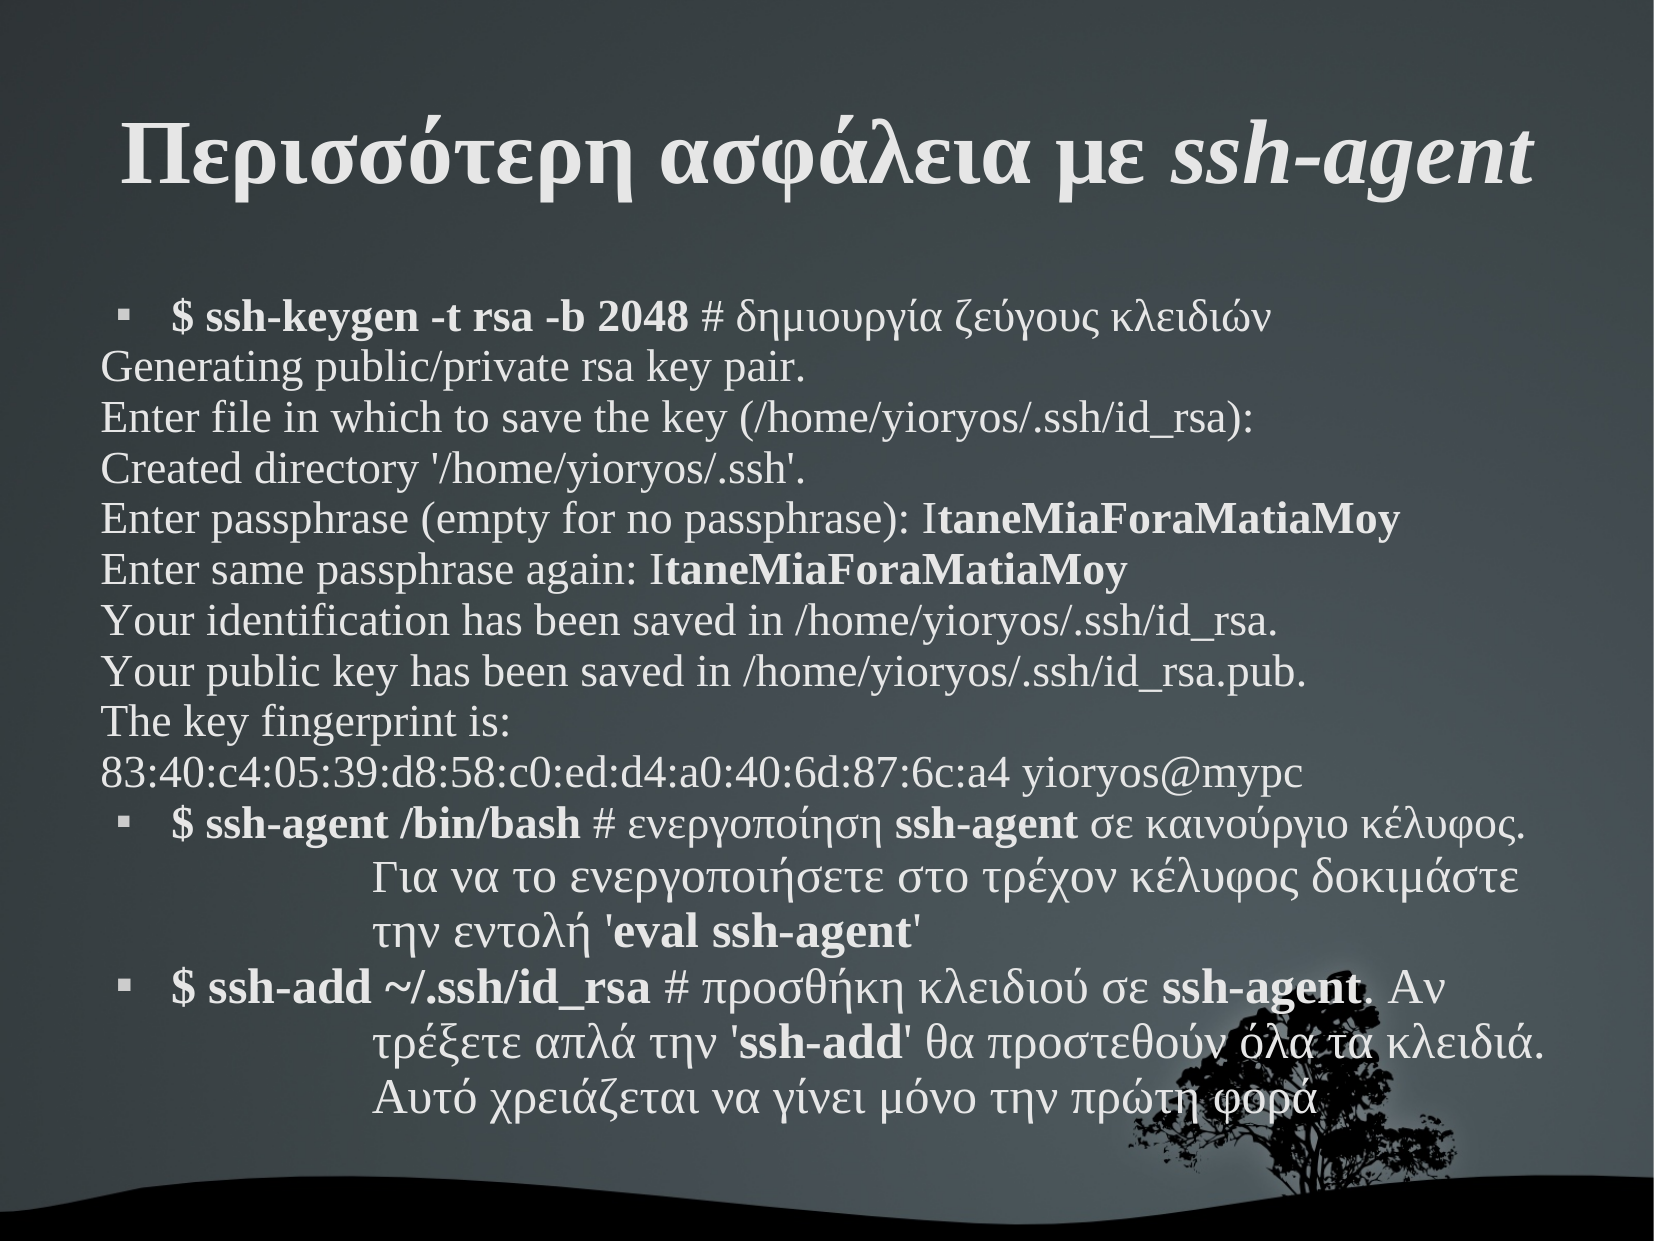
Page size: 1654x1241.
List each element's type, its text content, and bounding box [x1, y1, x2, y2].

list $ ssh-keygen -t rsa -b 2048 # δημιουργία ζεύγους κλειδιών Generating public/private rsa key pair. Enter file in which to save the key (/home/yioryos/.ssh/id_rsa): Created directory '/home/yioryos/.ssh'. Enter passphrase (empty for no passphrase): ItaneMiaForaMatiaMoy Enter same passphrase again: ItaneMiaForaMatiaMoy Your identification has been saved in /home/yioryos/.ssh/id_rsa. Your public key has been saved in /home/yioryos/.ssh/id_rsa.pub. The key fingerprint is: 83:40:c4:05:39:d8:58:c0:ed:d4:a0:40:6d:87:6c:a4 yioryos@mypc $ ssh-agent /bin/bash # ενεργοποίηση ssh-agent σε καινούργιο κέλυφος. Για να το ενεργοποιήσετε στο τρέχον κέλυφος δοκιμάστε την εντολή 'eval ssh-agent' $ ssh-add ~/.ssh/id_rsa # προσθήκη κλειδιού σε ssh-agent. Αν τρέξετε απλά την 'ssh-add' θα προστεθούν όλα τα κλειδιά. Αυτό χρειάζεται να γίνει μόνο την πρώτη φορά [82, 290, 1571, 1235]
picture [0, 0, 1654, 1241]
title Περισσότερη ασφάλεια με ssh-agent [82, 49, 1571, 257]
